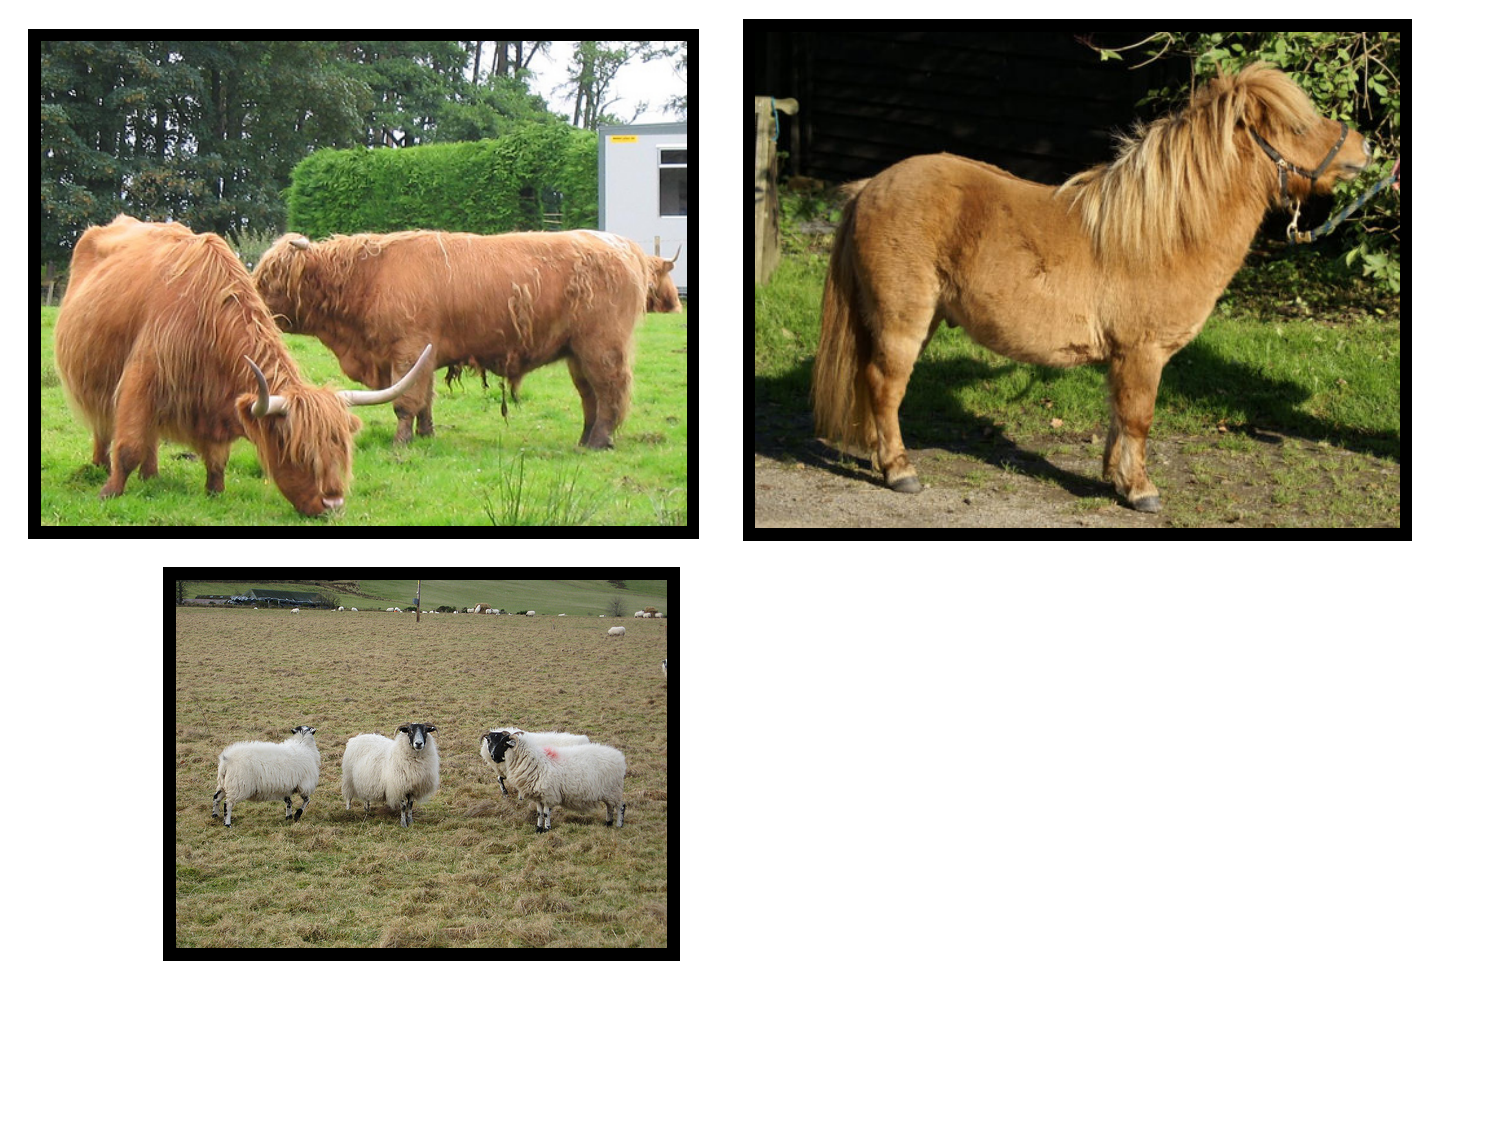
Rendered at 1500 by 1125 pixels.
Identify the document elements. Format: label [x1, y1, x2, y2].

picture [175, 579, 668, 949]
picture [40, 41, 687, 527]
picture [755, 31, 1400, 529]
